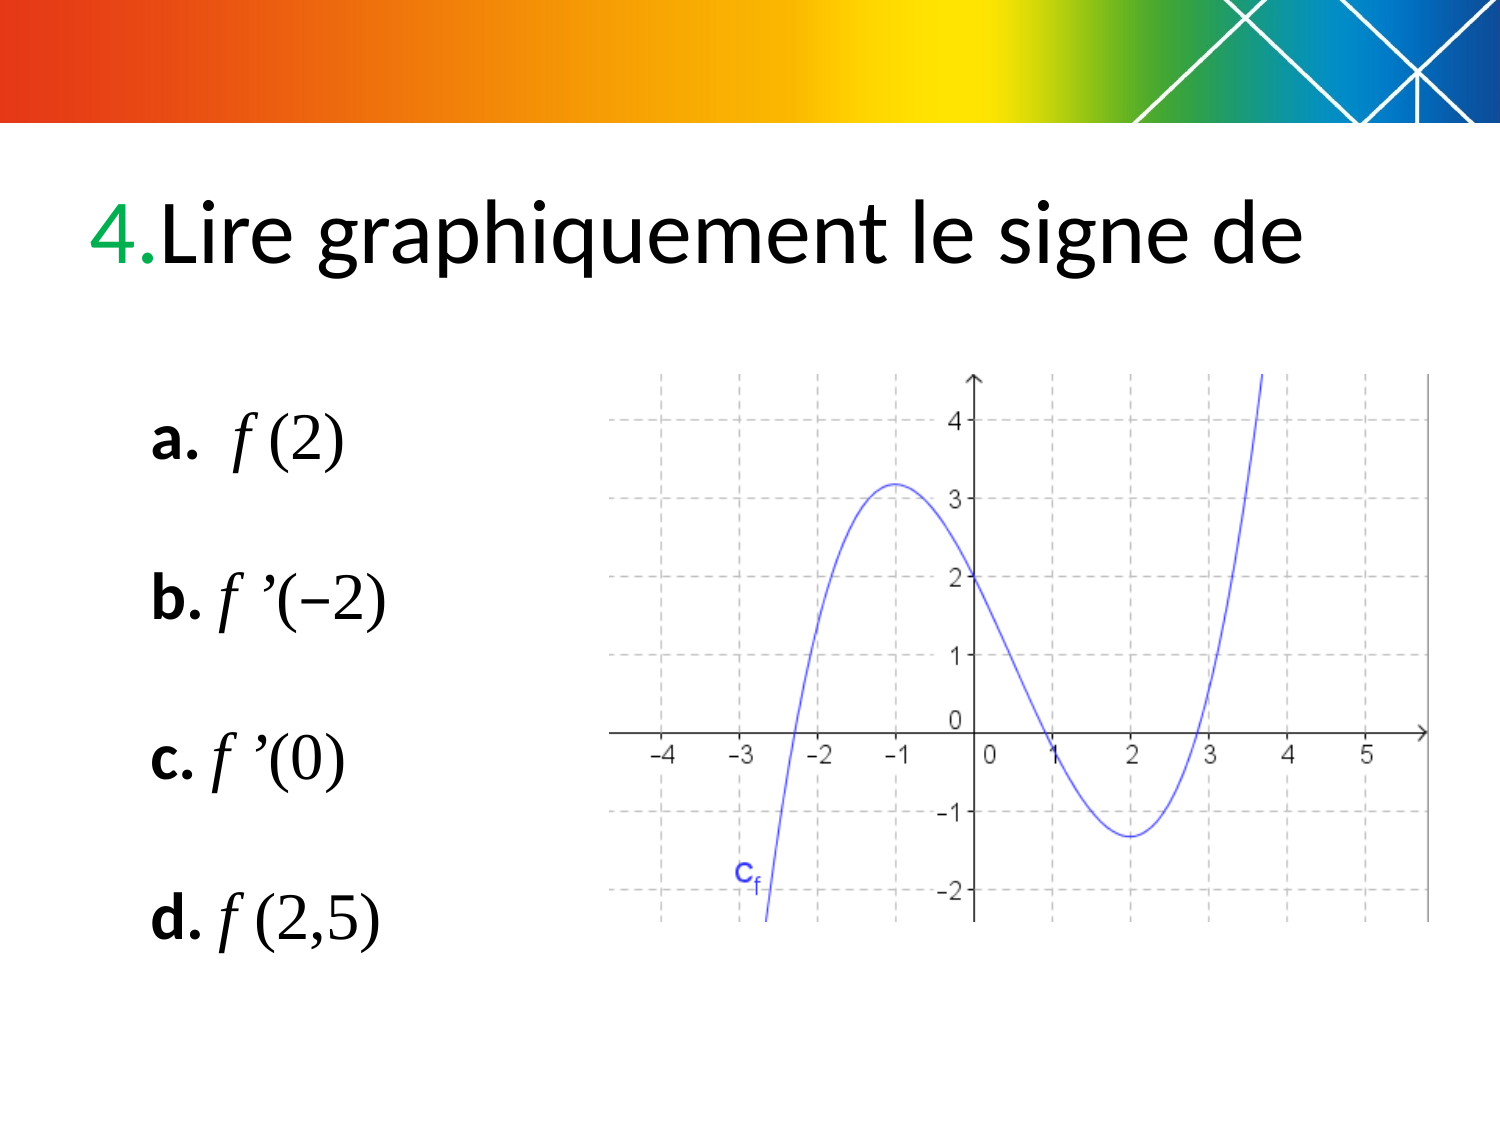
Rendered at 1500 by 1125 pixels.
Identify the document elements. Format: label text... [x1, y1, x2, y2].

picture [1340, 0, 1500, 123]
text_box a. f (2) b. f ’(–2) c. f ’(0) d. f (2,5) [135, 385, 691, 1040]
picture [0, 0, 1358, 123]
title 4.Lire graphiquement le signe de [75, 164, 1425, 305]
picture [609, 374, 1429, 922]
